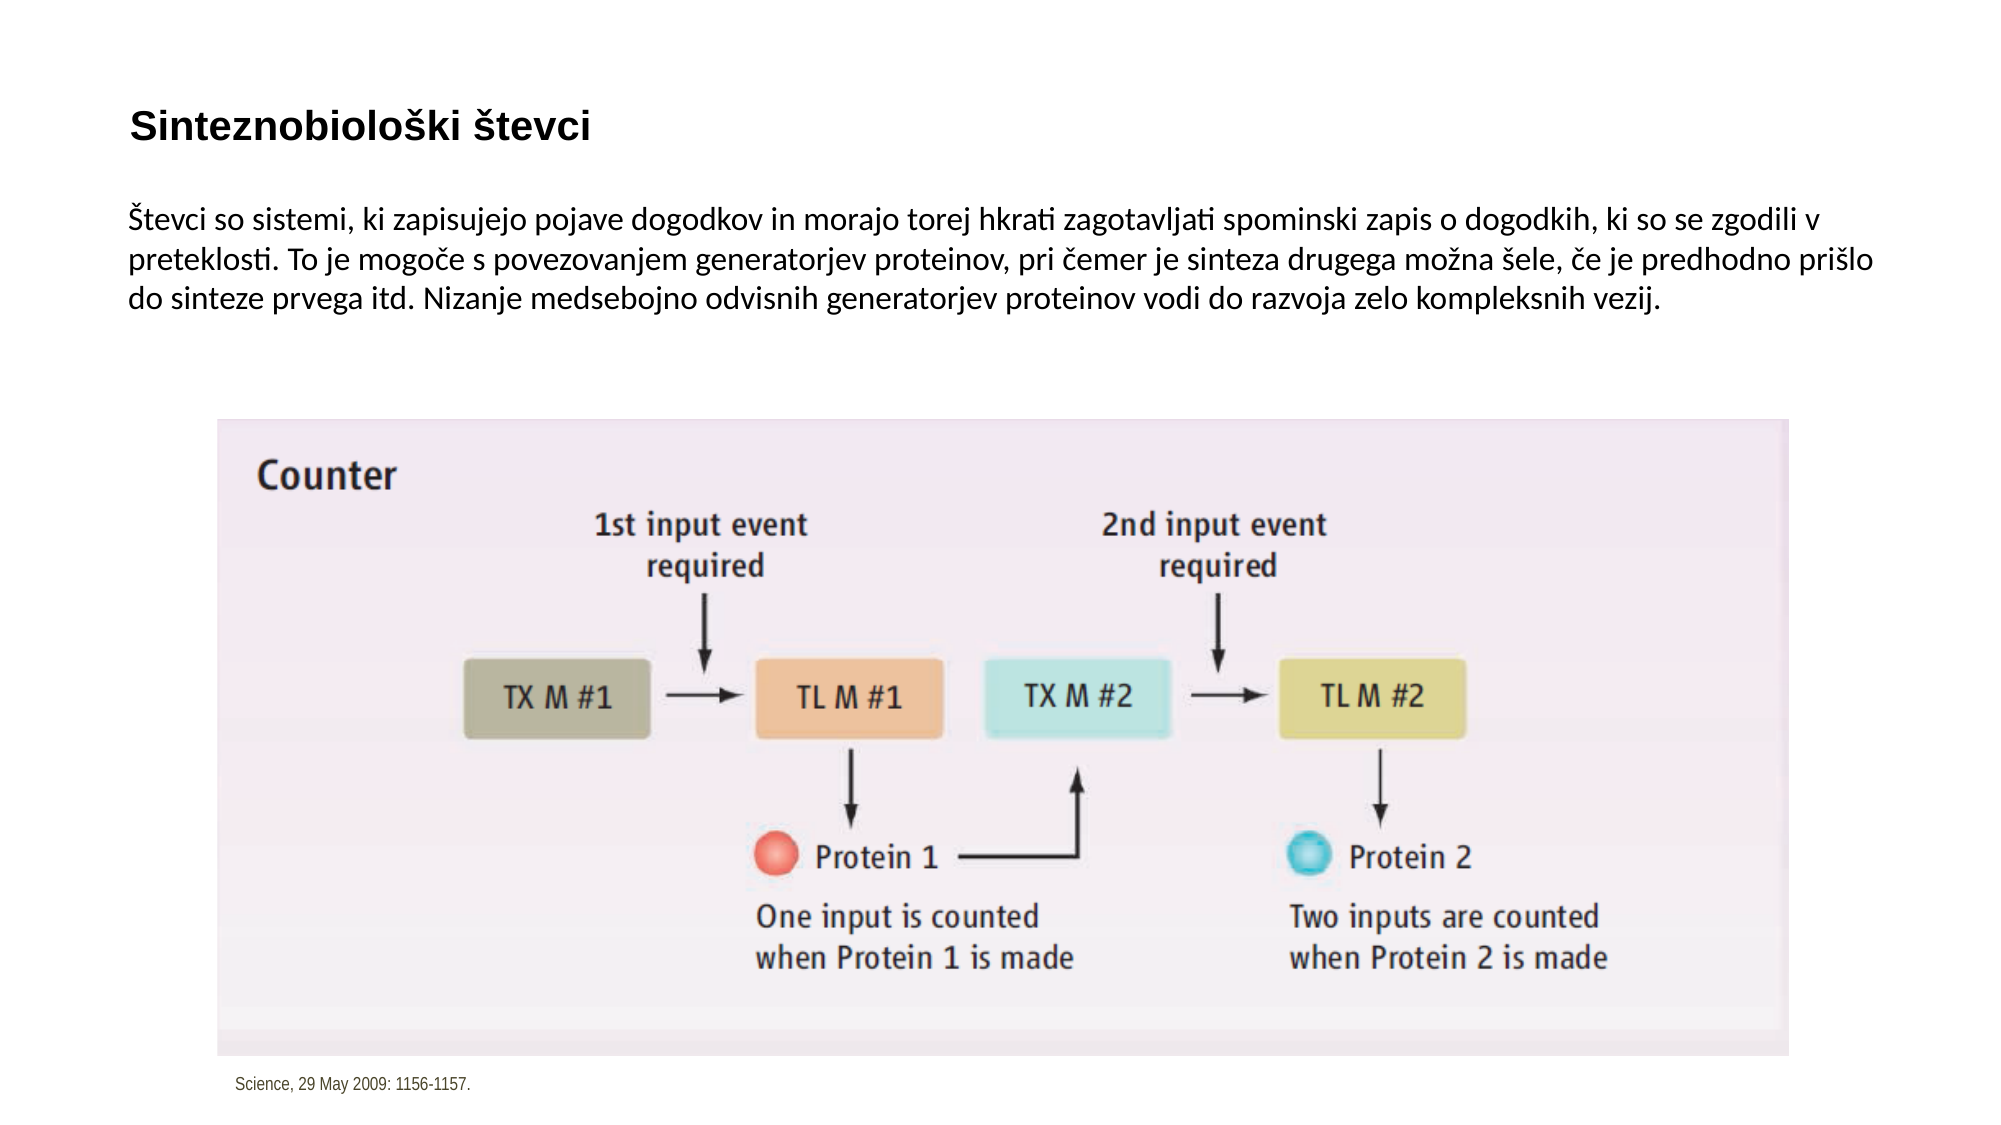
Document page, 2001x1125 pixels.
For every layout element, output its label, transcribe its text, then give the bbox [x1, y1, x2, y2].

text_box Science, 29 May 2009: 1156-1157. [220, 1064, 486, 1102]
text_box Sinteznobiološki števci [115, 90, 607, 156]
text_box Števci so sistemi, ki zapisujejo pojave dogodkov in morajo torej hkrati zagotavljati spominski zapis o dogodkih, ki so se zgodili v preteklosti. To je mogoče s povezovanjem generatorjev proteinov, pri čemer je sinteza drugega možna šele, če je predhodno prišlo do sinteze prvega itd. Nizanje medsebojno odvisnih generatorjev proteinov vodi do razvoja zelo kompleksnih vezij. [113, 189, 1917, 324]
picture [217, 419, 1789, 1056]
